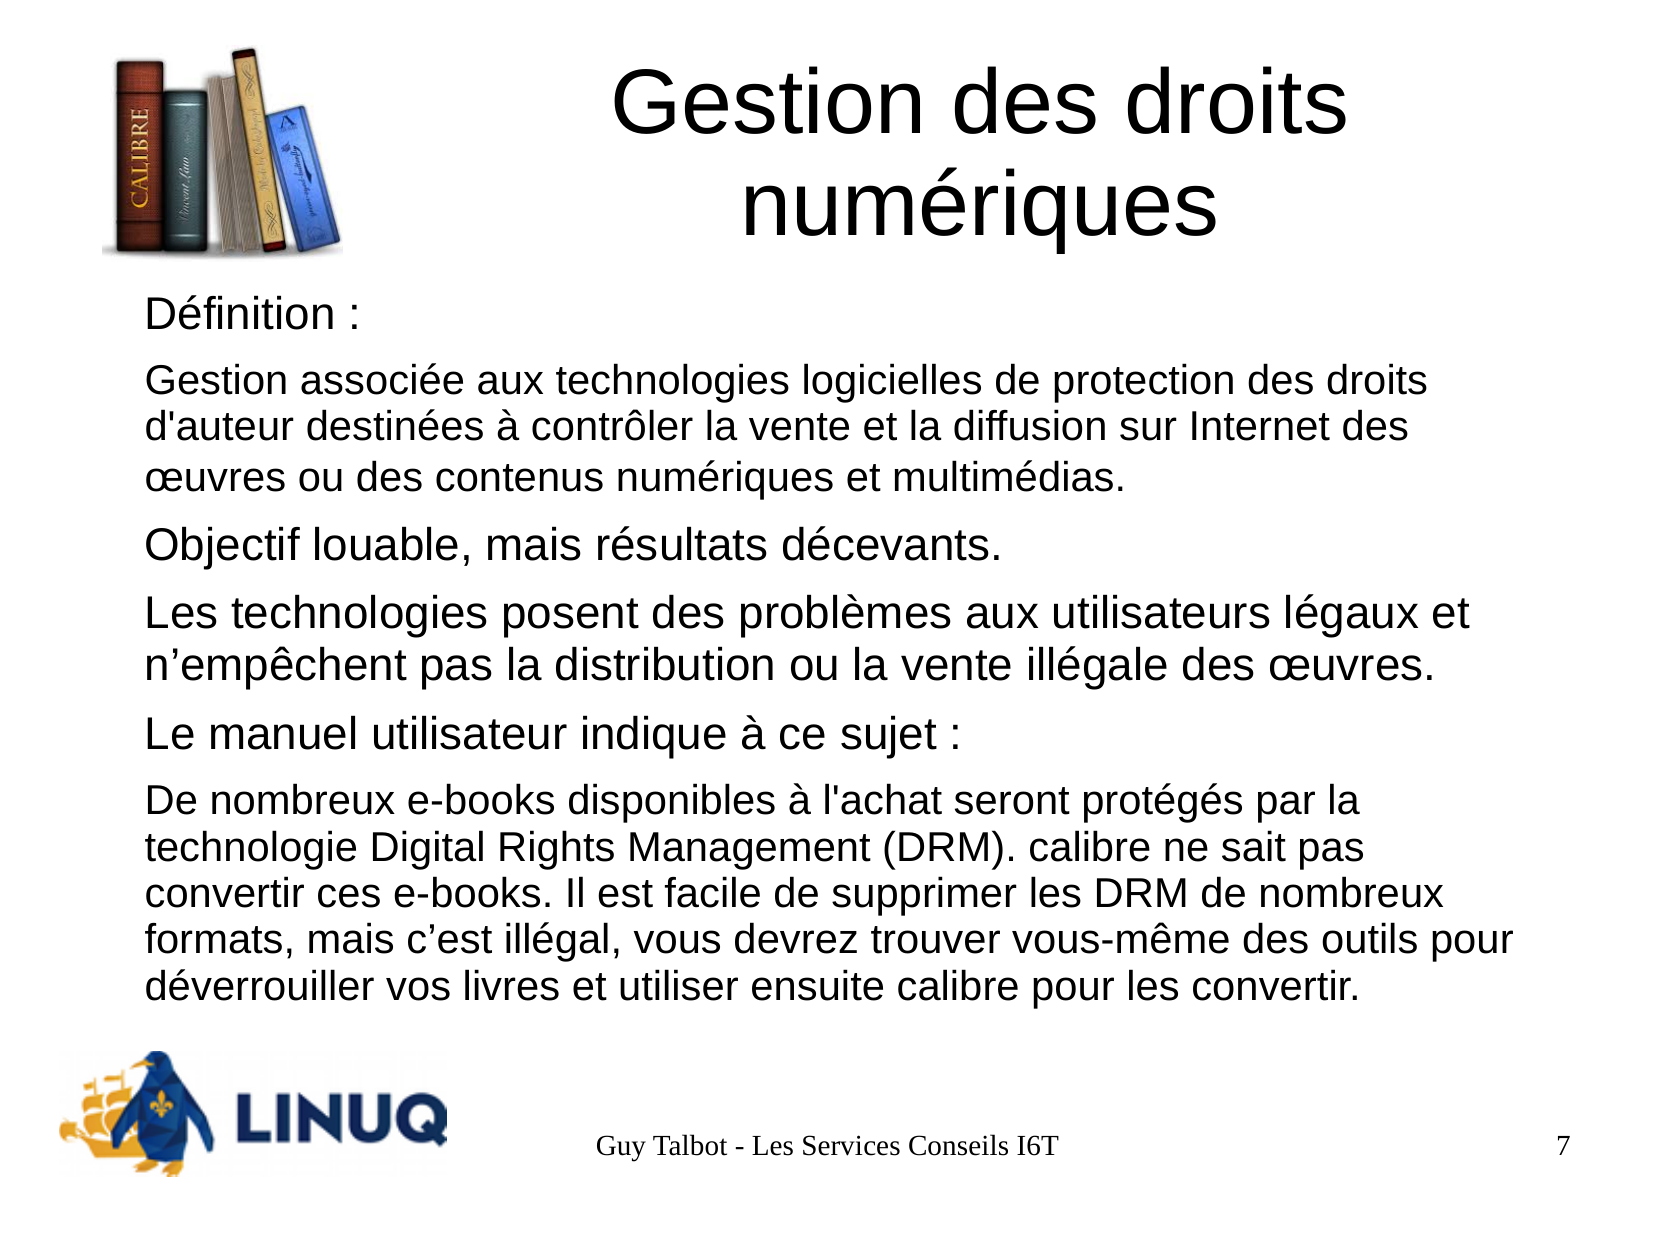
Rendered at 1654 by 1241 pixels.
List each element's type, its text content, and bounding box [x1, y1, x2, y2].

title Gestion des droits numériques [389, 0, 1571, 307]
picture [59, 1051, 447, 1177]
picture [102, 45, 343, 262]
text_box Définition : Gestion associée aux technologies logicielles de protection des droits d'auteur destinées à contrôler la vente et la diffusion sur Internet des œuvres ou des contenus numériques et multimédias. Objectif louable, mais résultats décevants. Les technologies posent des problèmes aux utilisateurs légaux et n’empêchent pas la distribution ou la vente illégale des œuvres. Le manuel utilisateur indique à ce sujet : De nombreux e-books disponibles à l'achat seront protégés par la technologie Digital Rights Management (DRM). calibre ne sait pas convertir ces e-books. Il est facile de supprimer les DRM de nombreux formats, mais c’est illégal, vous devrez trouver vous-même des outils pour déverrouiller vos livres et utiliser ensuite calibre pour les convertir. [129, 280, 1536, 1100]
